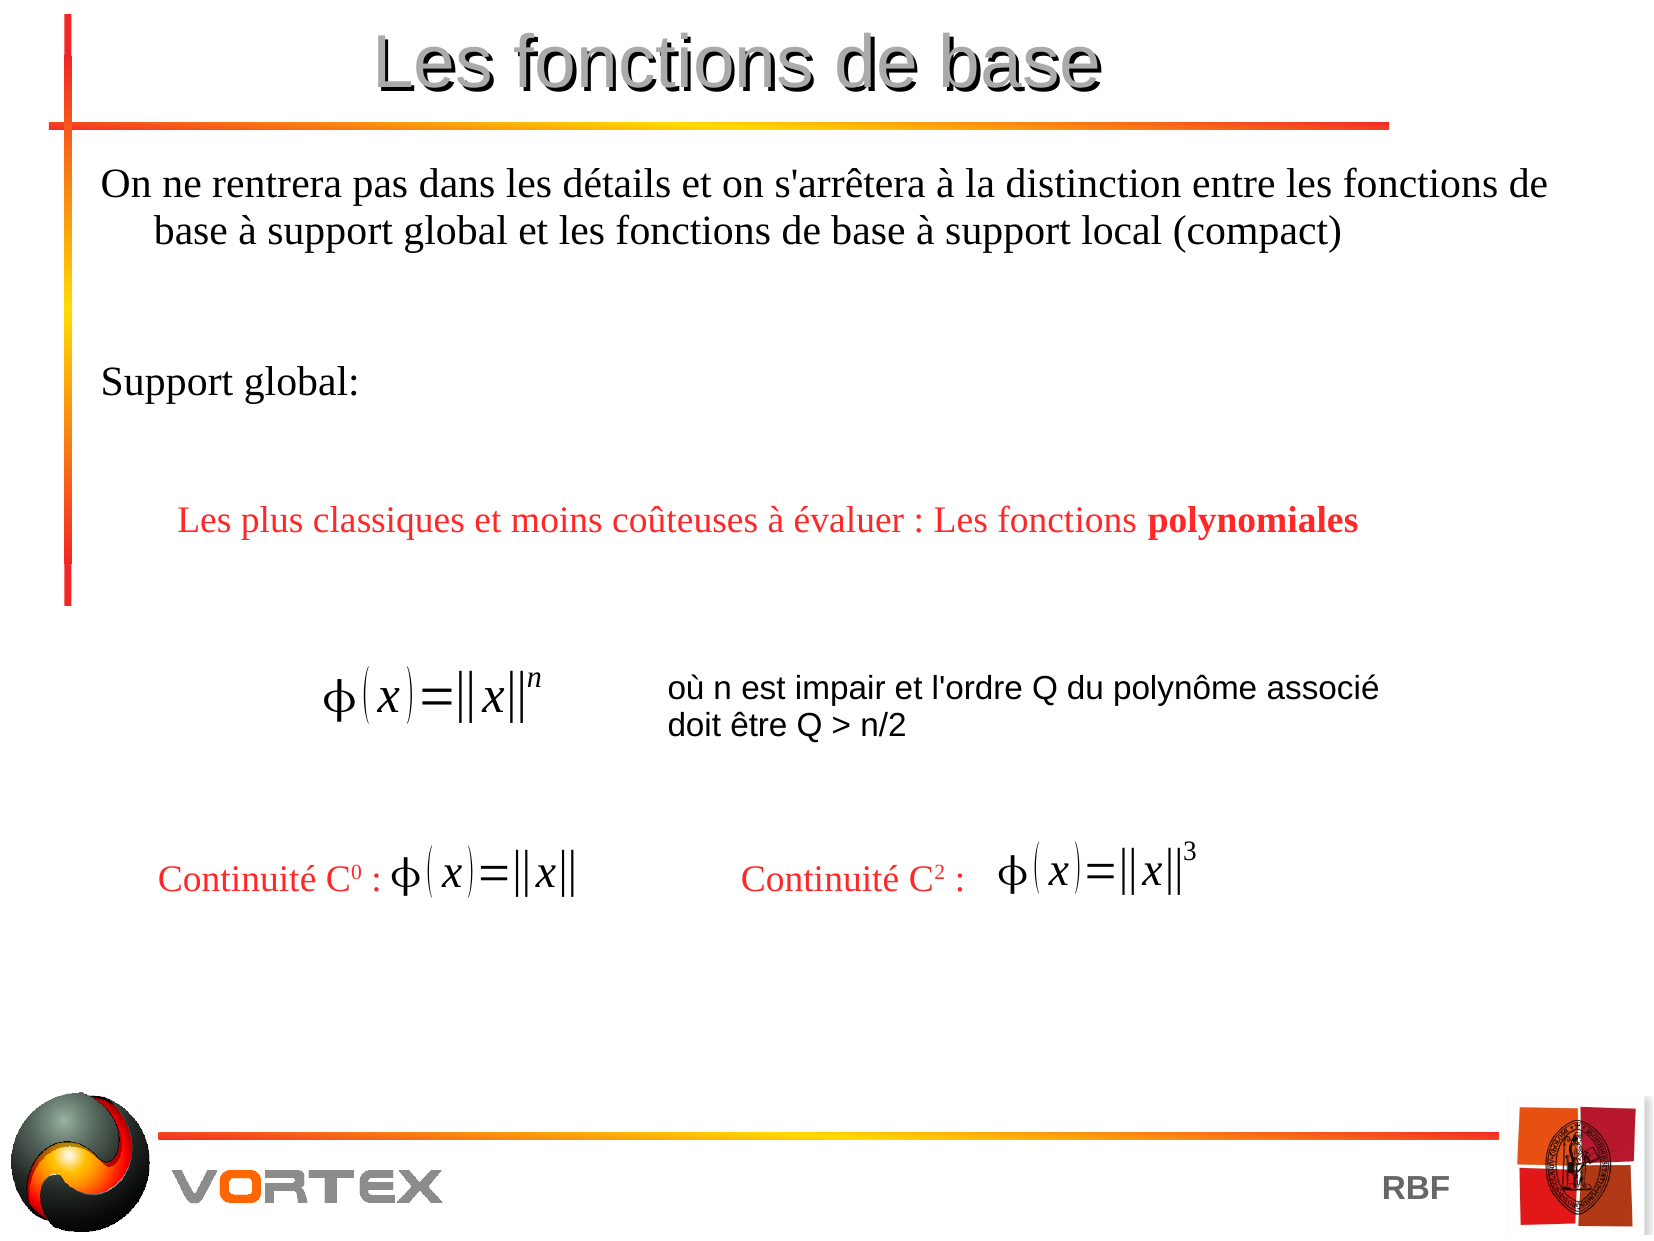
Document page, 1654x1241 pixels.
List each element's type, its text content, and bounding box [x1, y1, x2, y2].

text_box où n est impair et l'ordre Q du polynôme associé doit être Q > n/2 [652, 662, 1422, 761]
title Les fonctions de base [82, 4, 1392, 120]
picture [11, 1092, 443, 1232]
picture [1505, 1096, 1653, 1235]
list On ne rentrera pas dans les détails et on s'arrêtera à la distinction entre les fonctions de base à support global et les fonctions de base à support local (compact) Support global: Les plus classiques et moins coûteuses à évaluer : Les fonctions polynomiales Continuité C0 : Continuité C2 : [82, 160, 1603, 1110]
chart [314, 615, 550, 727]
chart [989, 835, 1203, 898]
chart [382, 843, 588, 902]
